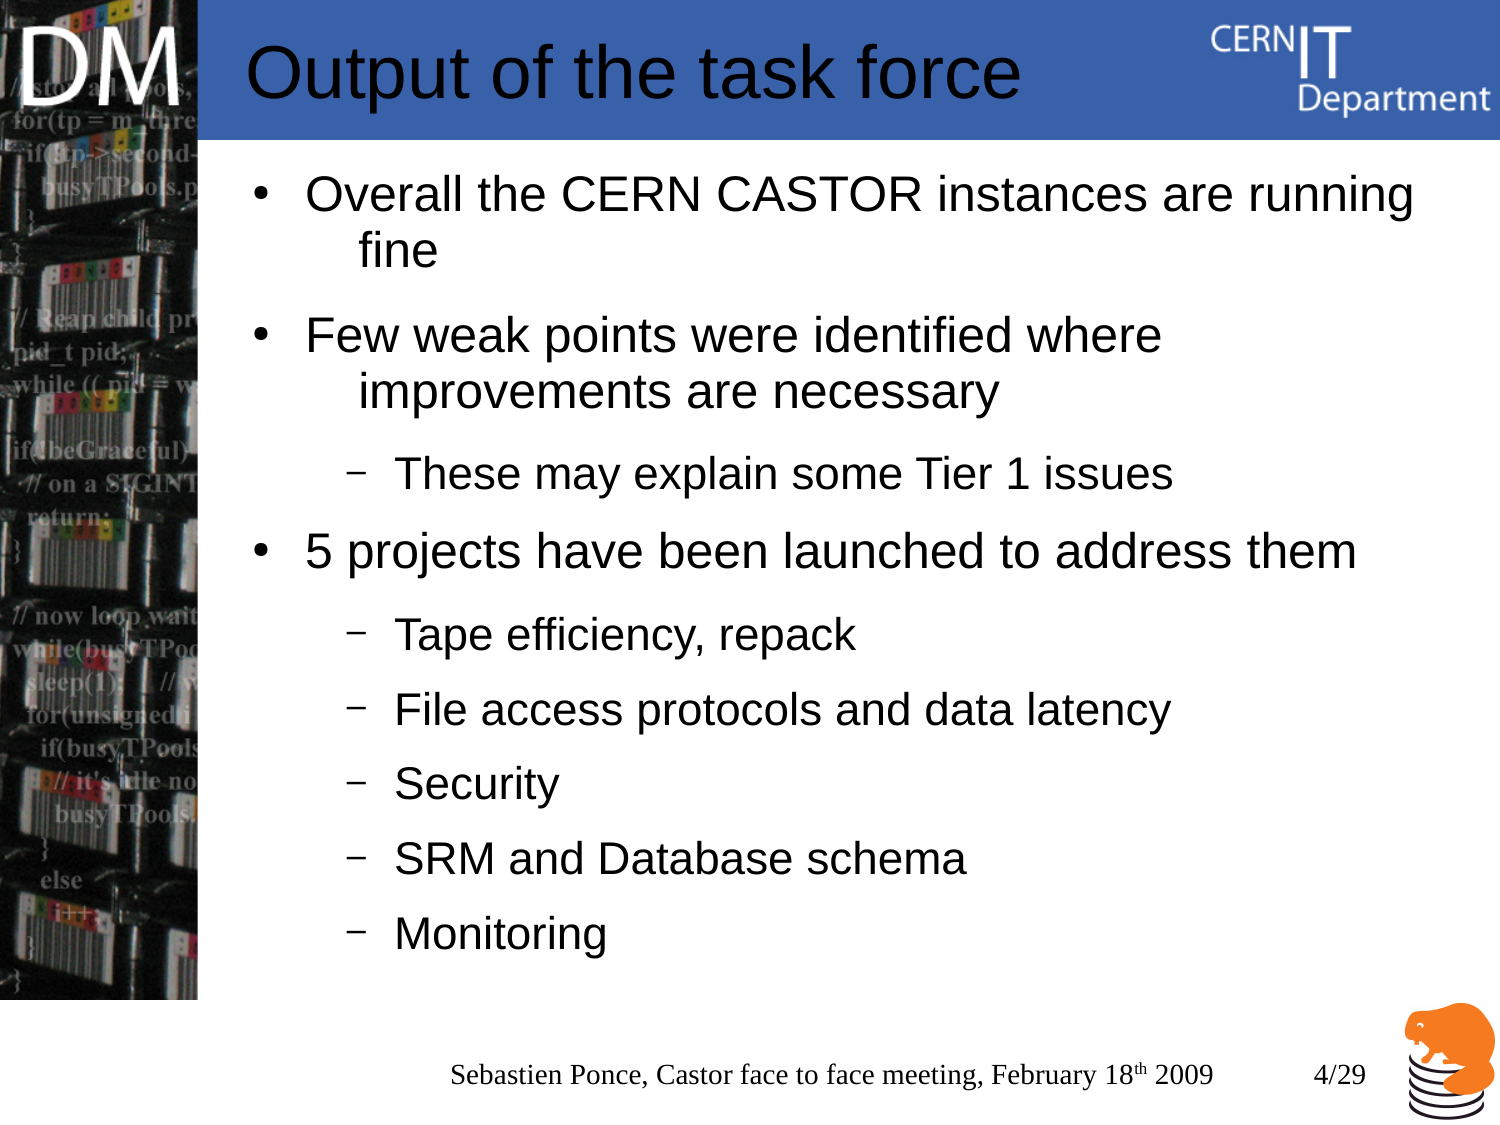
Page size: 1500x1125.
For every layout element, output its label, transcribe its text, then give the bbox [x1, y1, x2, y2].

list Overall the CERN CASTOR instances are running fine Few weak points were identified where improvements are necessary These may explain some Tier 1 issues 5 projects have been launched to address them Tape efficiency, repack File access protocols and data latency Security SRM and Database schema Monitoring [201, 151, 1481, 1047]
picture [1404, 1003, 1495, 1120]
picture [198, 0, 1500, 140]
title Output of the task force [230, 0, 1181, 138]
